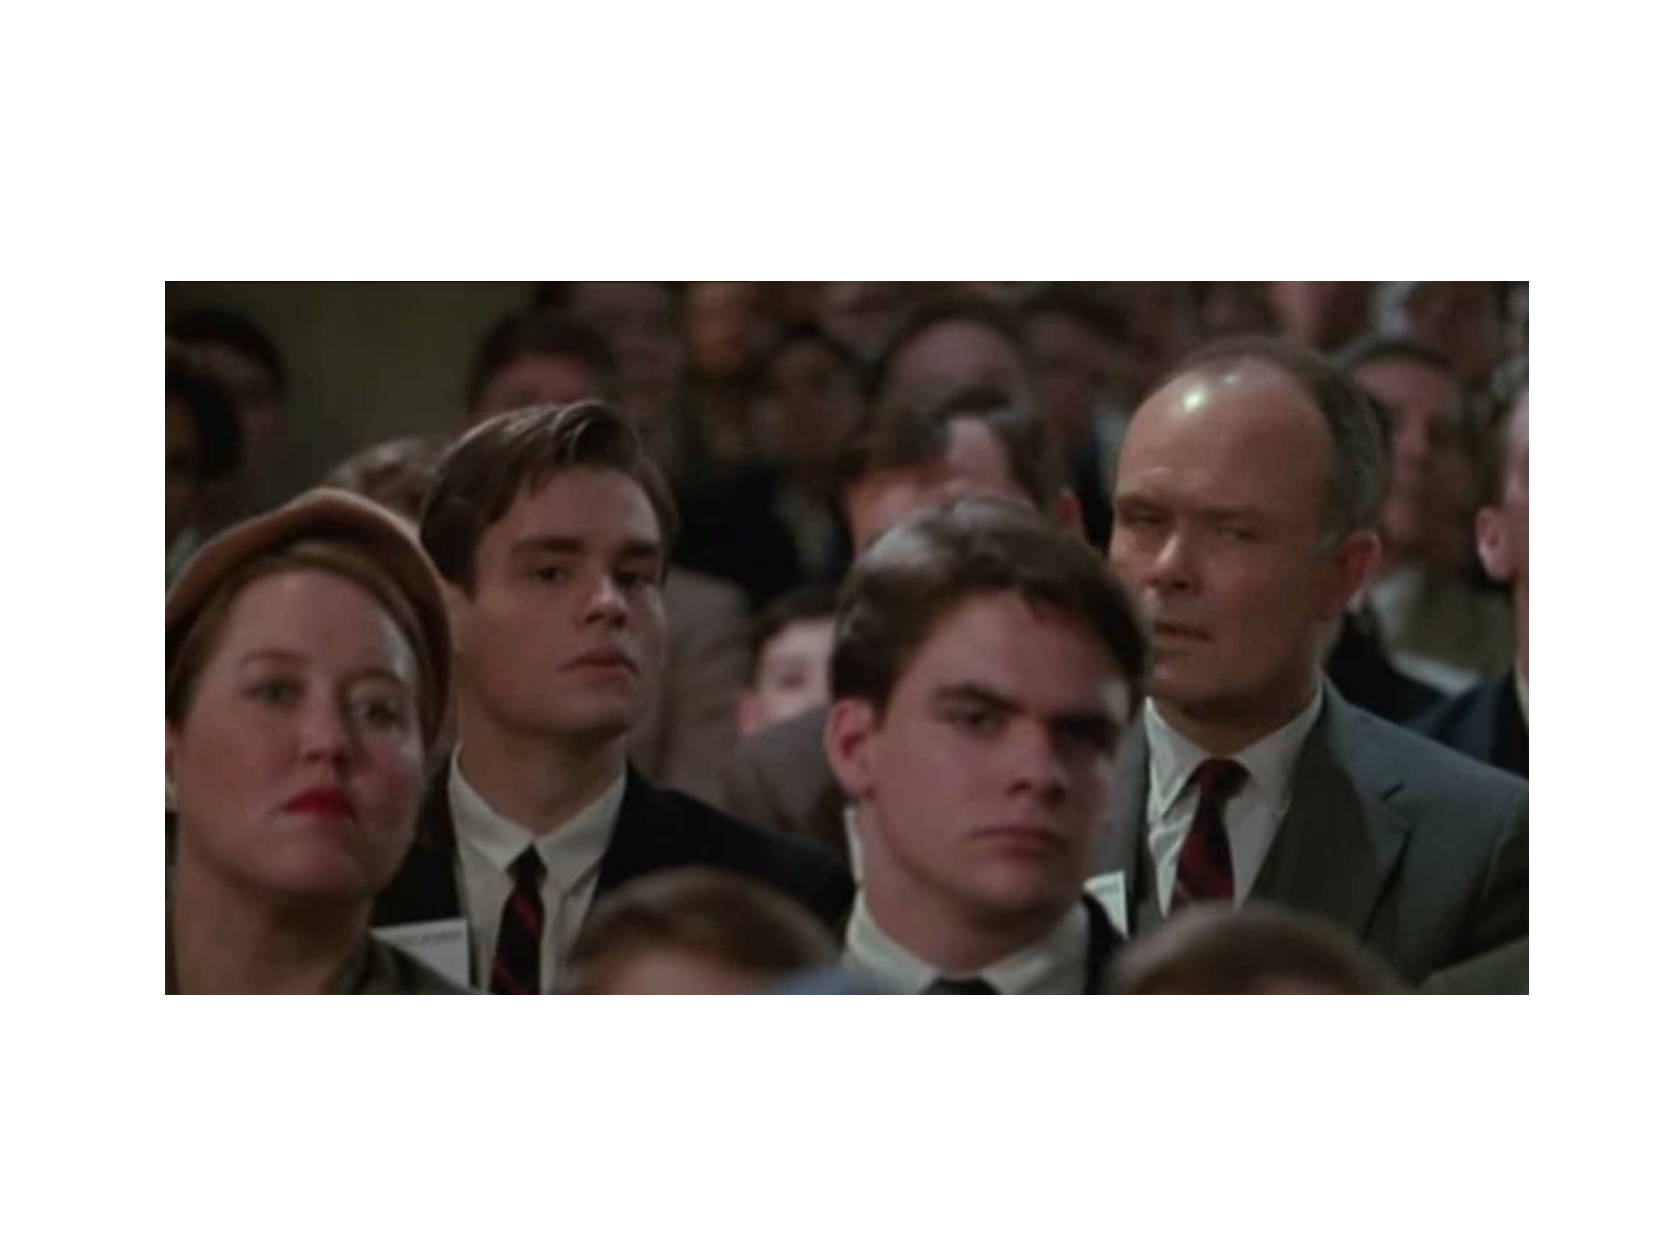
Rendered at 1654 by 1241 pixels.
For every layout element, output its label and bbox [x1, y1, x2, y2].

picture [165, 281, 1529, 995]
